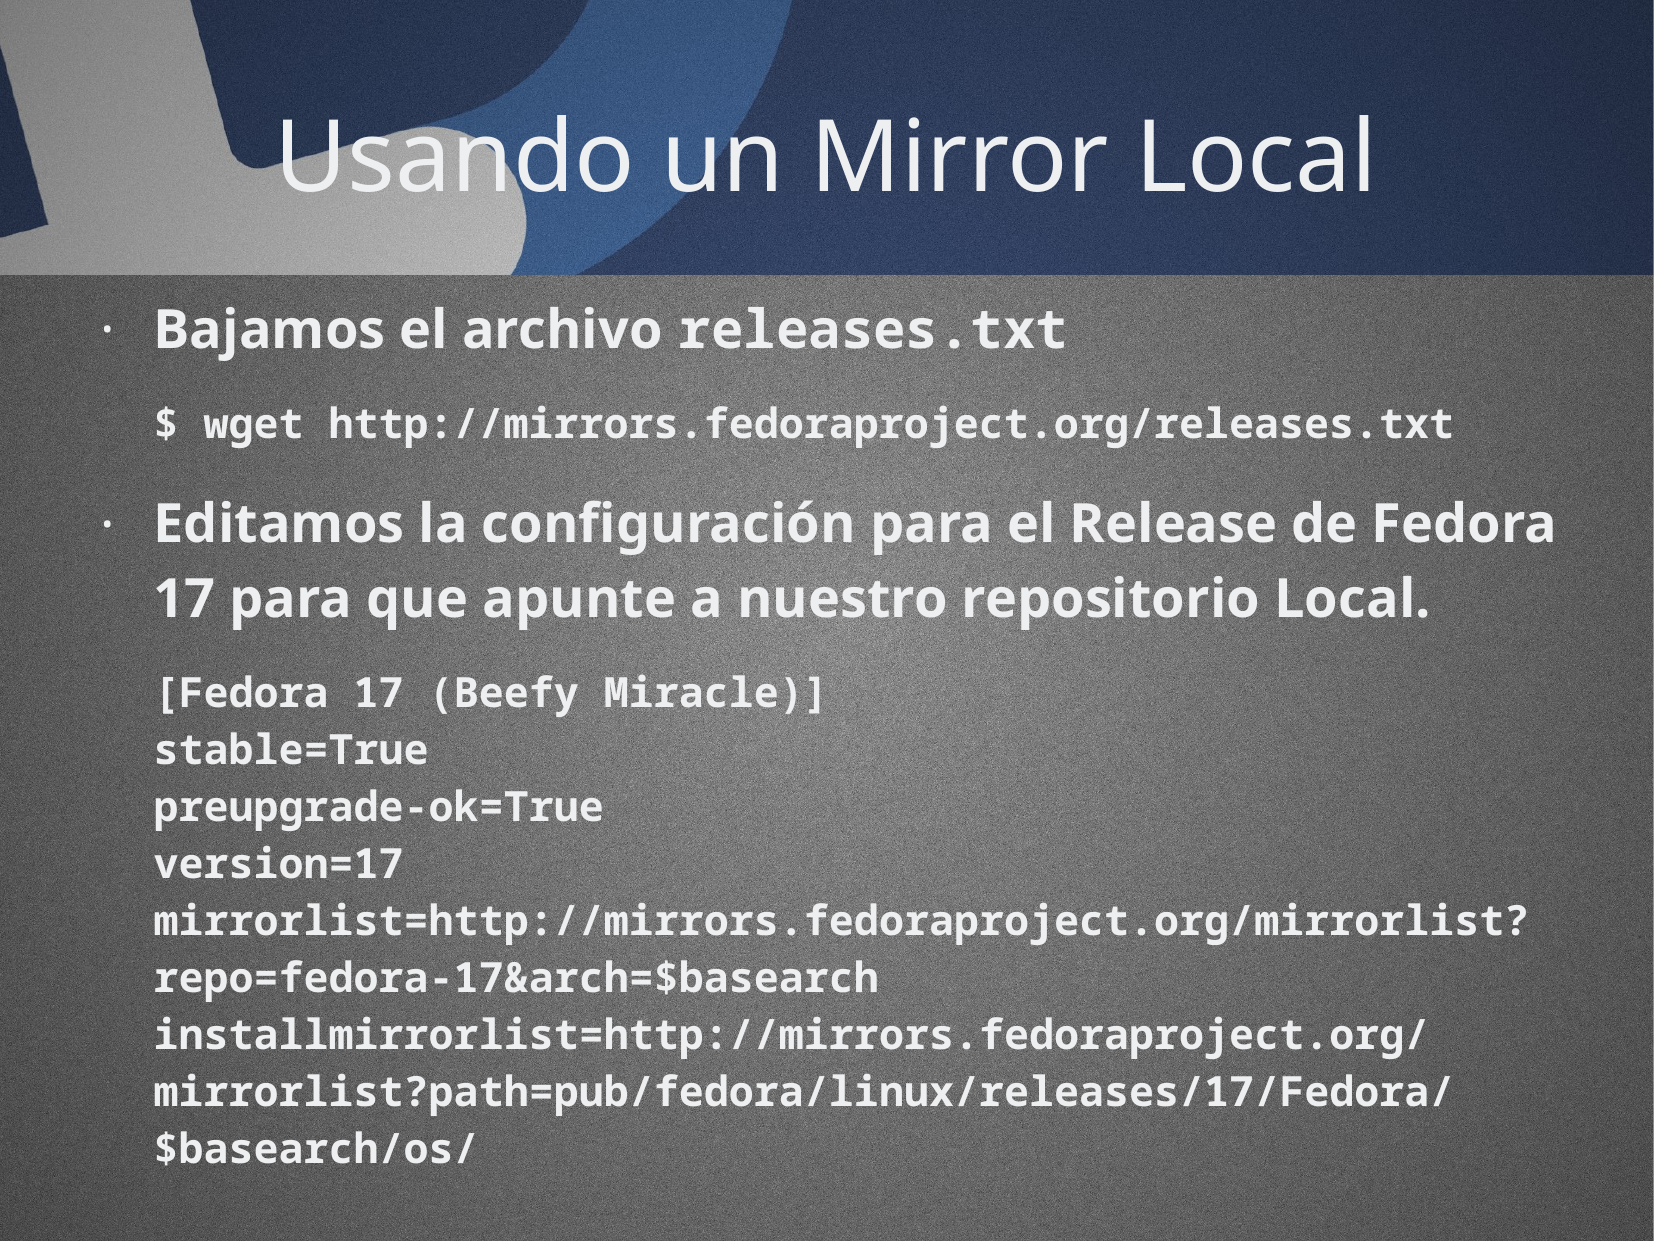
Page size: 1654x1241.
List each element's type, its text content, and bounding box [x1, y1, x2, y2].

list Bajamos el archivo releases.txt $ wget ﻿http://mirrors.fedoraproject.org/releases.txt Editamos la configuración para el Release de Fedora 17 para que apunte a nuestro repositorio Local. [Fedora 17 (Beefy Miracle)] stable=True preupgrade-ok=True version=17 mirrorlist=http://mirrors.fedoraproject.org/mirrorlist?repo=fedora-17&arch=$basearch installmirrorlist=http://mirrors.fedoraproject.org/mirrorlist?path=pub/fedora/linux/releases/17/Fedora/$basearch/os/ [82, 290, 1571, 1123]
title Usando un Mirror Local [82, 49, 1571, 257]
picture [0, 0, 1654, 1241]
